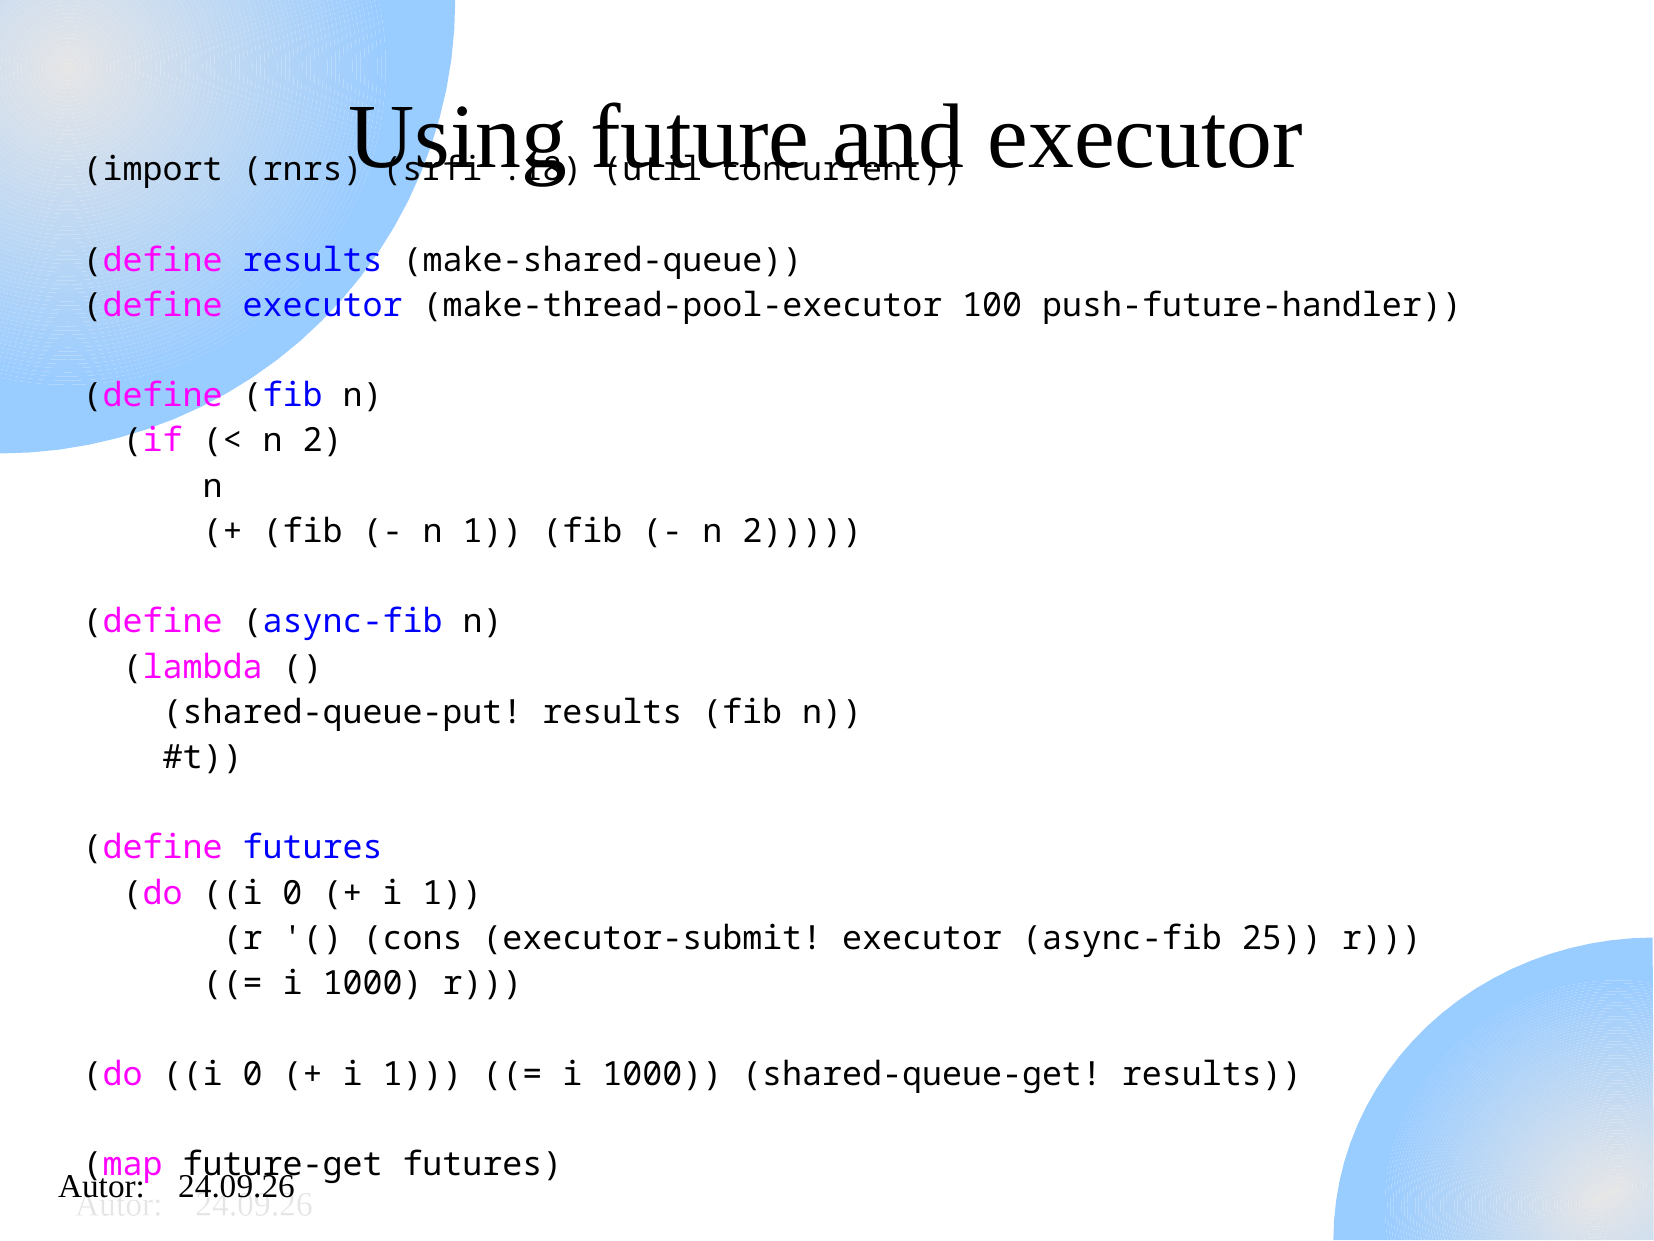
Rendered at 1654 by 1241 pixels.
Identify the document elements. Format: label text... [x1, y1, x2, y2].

subtitle (import (rnrs) (srfi :18) (util concurrent)) (define results (make-shared-queue)) (define executor (make-thread-pool-executor 100 push-future-handler)) (define (fib n) (if (< n 2) n (+ (fib (- n 1)) (fib (- n 2))))) (define (async-fib n) (lambda () (shared-queue-put! results (fib n)) #t)) (define futures (do ((i 0 (+ i 1)) (r '() (cons (executor-submit! executor (async-fib 25)) r))) ((= i 1000) r))) (do ((i 0 (+ i 1))) ((= i 1000)) (shared-queue-get! results)) (map future-get futures) [82, 177, 1571, 1154]
title Using future and executor [82, 49, 1571, 177]
